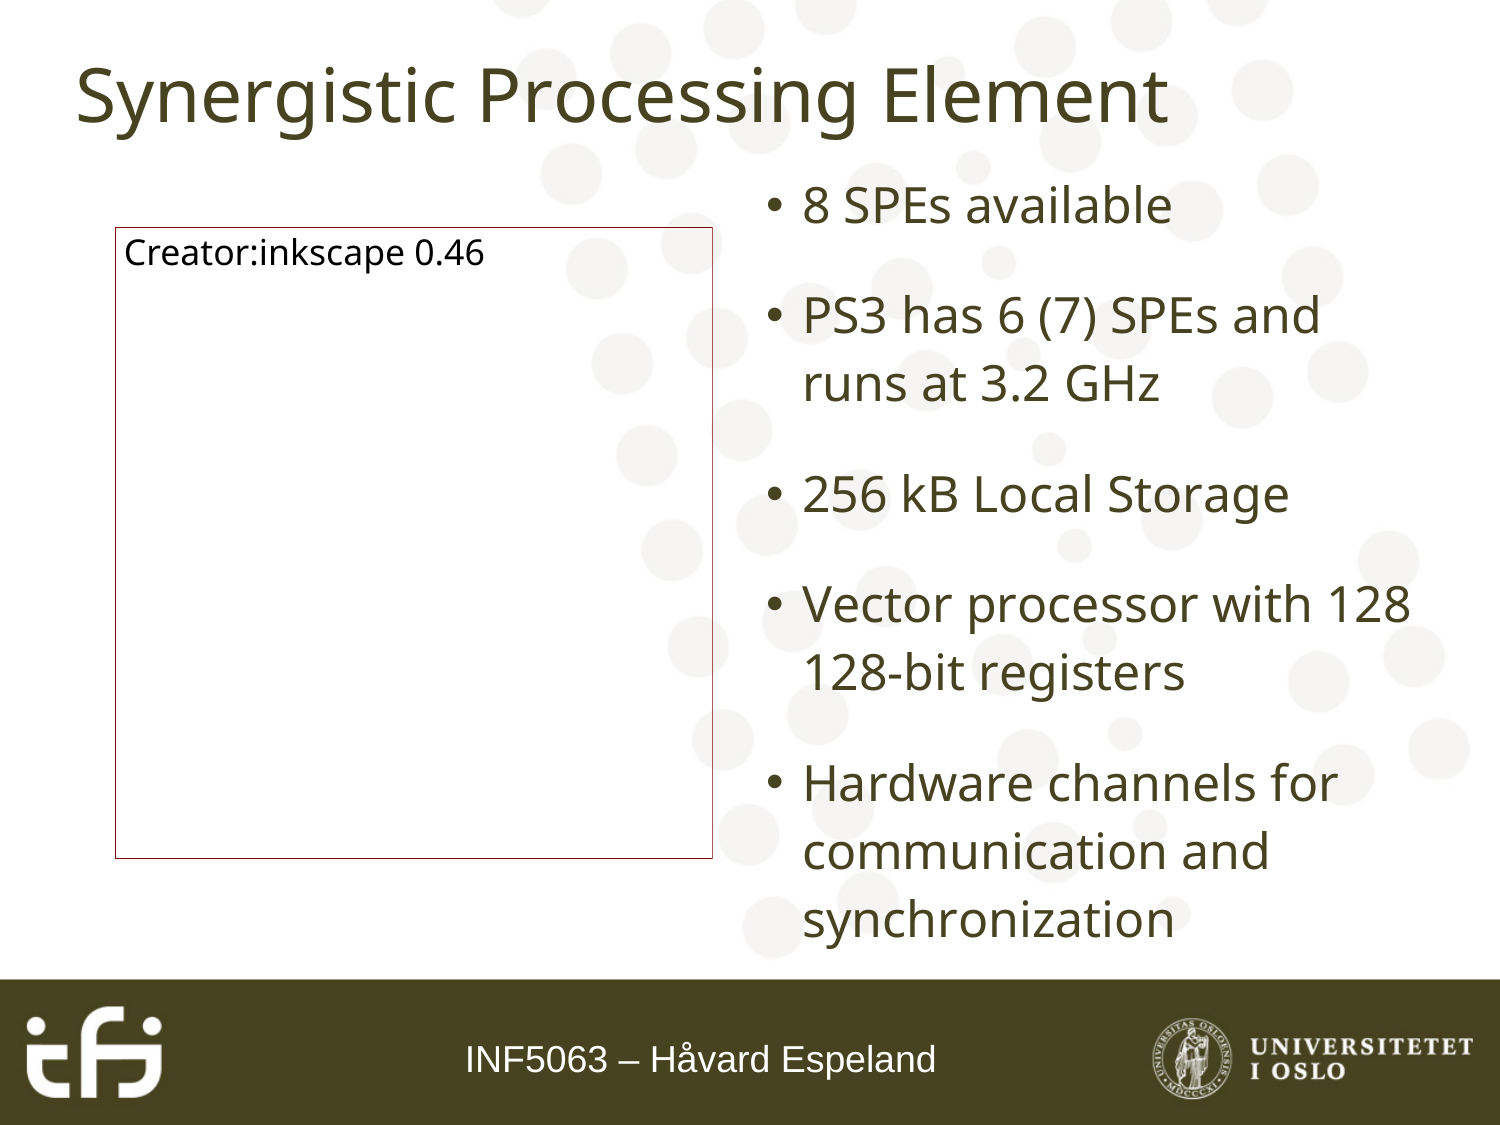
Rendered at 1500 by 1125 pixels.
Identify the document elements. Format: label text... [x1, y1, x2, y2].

list 8 SPEs available PS3 has 6 (7) SPEs and runs at 3.2 GHz 256 kB Local Storage Vector processor with 128 128-bit registers Hardware channels for communication and synchronization [766, 169, 1426, 906]
picture [0, 0, 1500, 1125]
title Synergistic Processing Element [75, 40, 1426, 146]
